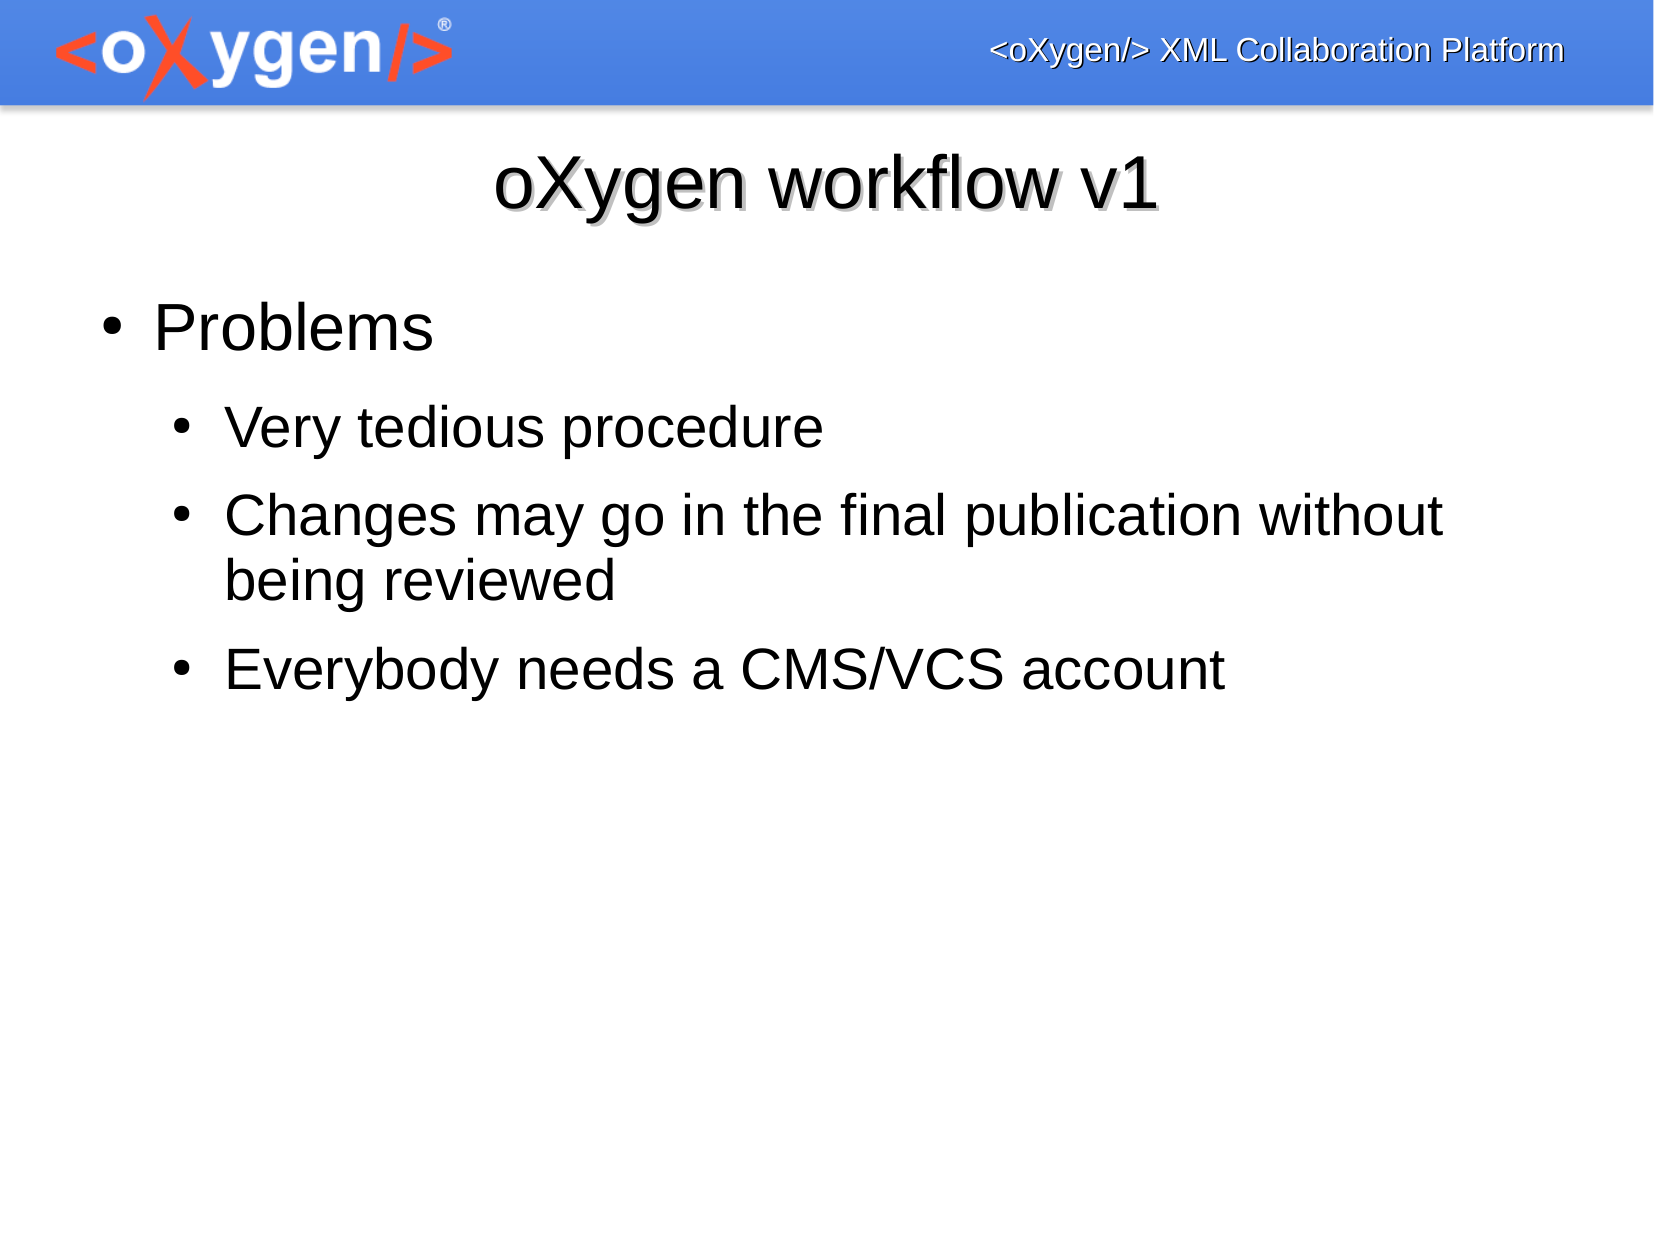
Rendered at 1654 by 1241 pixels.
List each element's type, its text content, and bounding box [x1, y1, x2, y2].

list Problems Very tedious procedure Changes may go in the final publication without being reviewed Everybody needs a CMS/VCS account [82, 290, 1571, 1010]
picture [0, 0, 1654, 119]
title oXygen workflow v1 [82, 78, 1571, 287]
